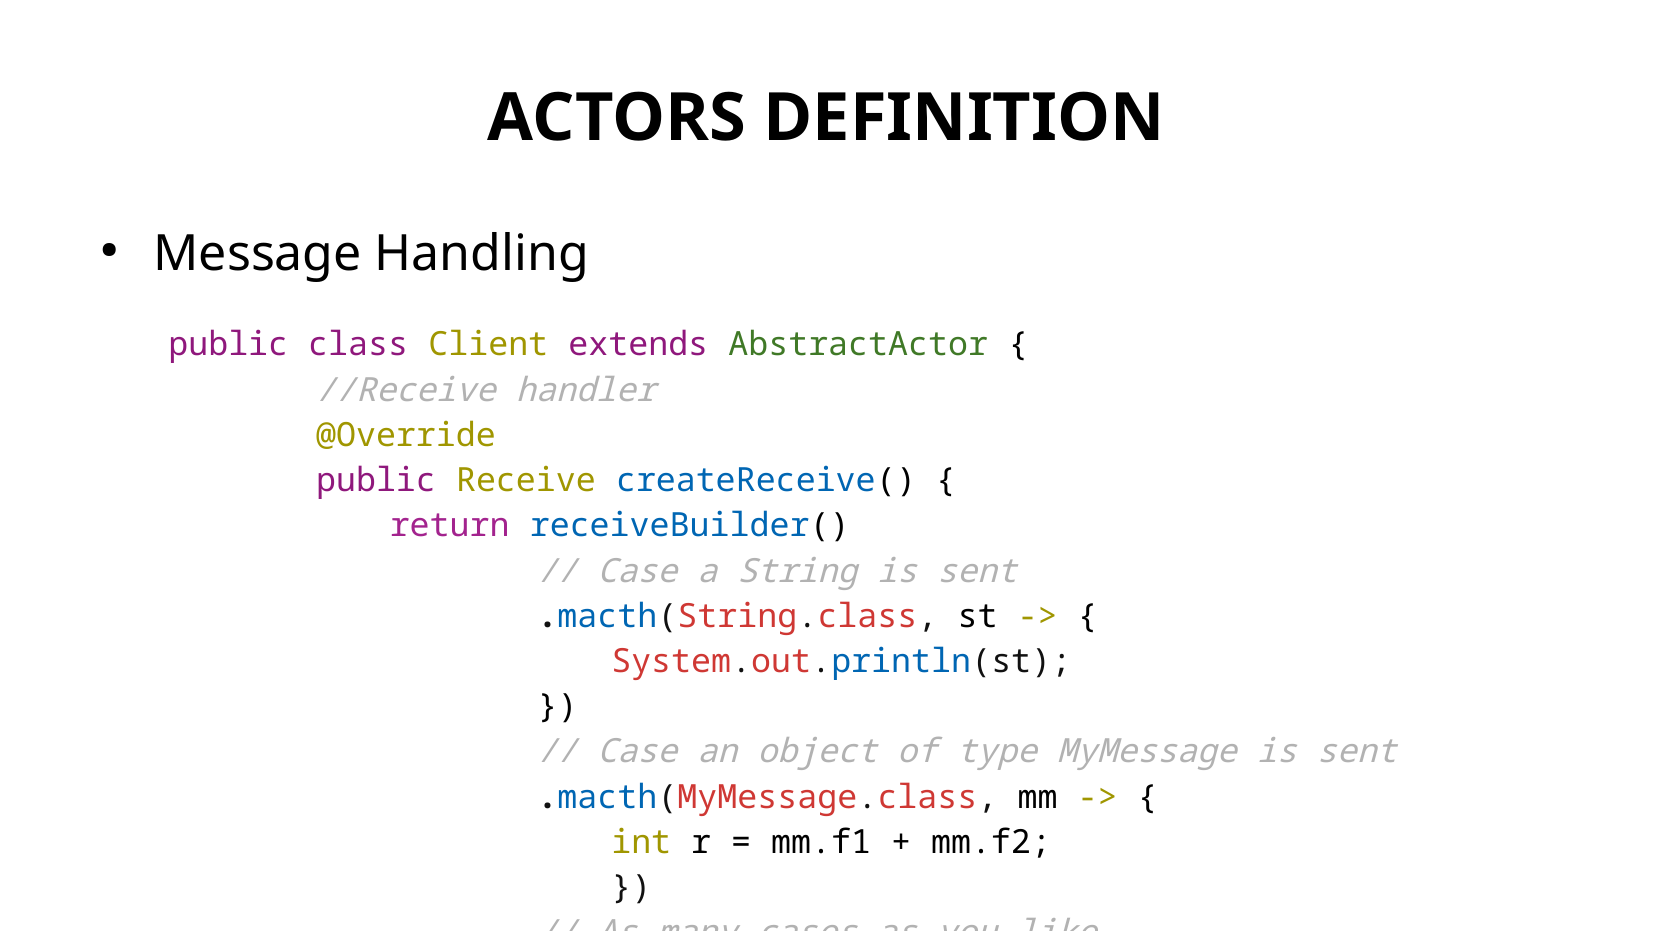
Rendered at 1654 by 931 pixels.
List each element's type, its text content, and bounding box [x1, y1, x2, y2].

list Message Handling [82, 217, 1571, 757]
title ACTORS DEFINITION [82, 36, 1571, 193]
text_box public class Client extends AbstractActor { //Receive handler @Override public Receive createReceive() { return receiveBuilder() // Case a String is sent .macth(String.class, st -> { System.out.println(st); }) // Case an object of type MyMessage is sent .macth(MyMessage.class, mm -> { int r = mm.f1 + mm.f2; }) // As many cases as you like... .build(); } [153, 312, 1524, 860]
